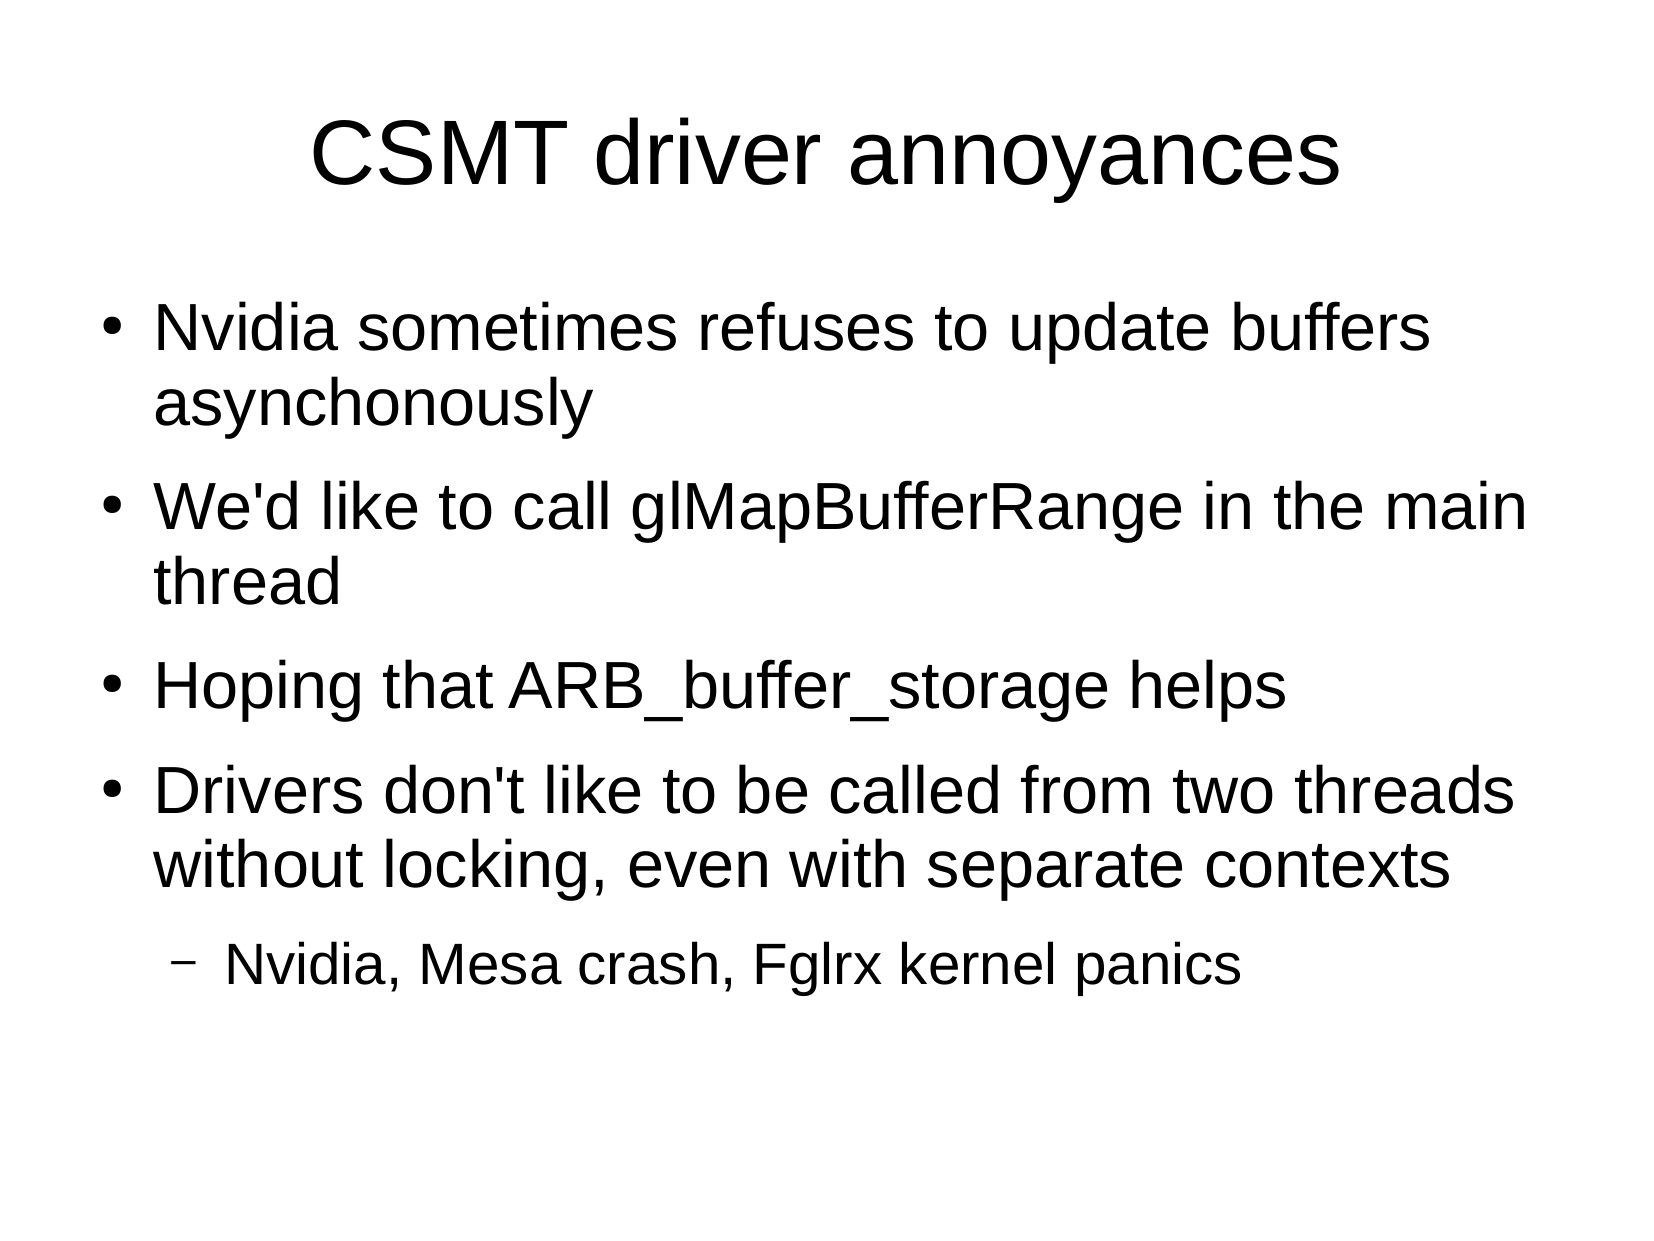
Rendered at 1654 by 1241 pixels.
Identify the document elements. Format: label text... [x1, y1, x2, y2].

title CSMT driver annoyances [82, 49, 1571, 257]
list Nvidia sometimes refuses to update buffers asynchonously We'd like to call glMapBufferRange in the main thread Hoping that ARB_buffer_storage helps Drivers don't like to be called from two threads without locking, even with separate contexts Nvidia, Mesa crash, Fglrx kernel panics [82, 290, 1571, 1010]
